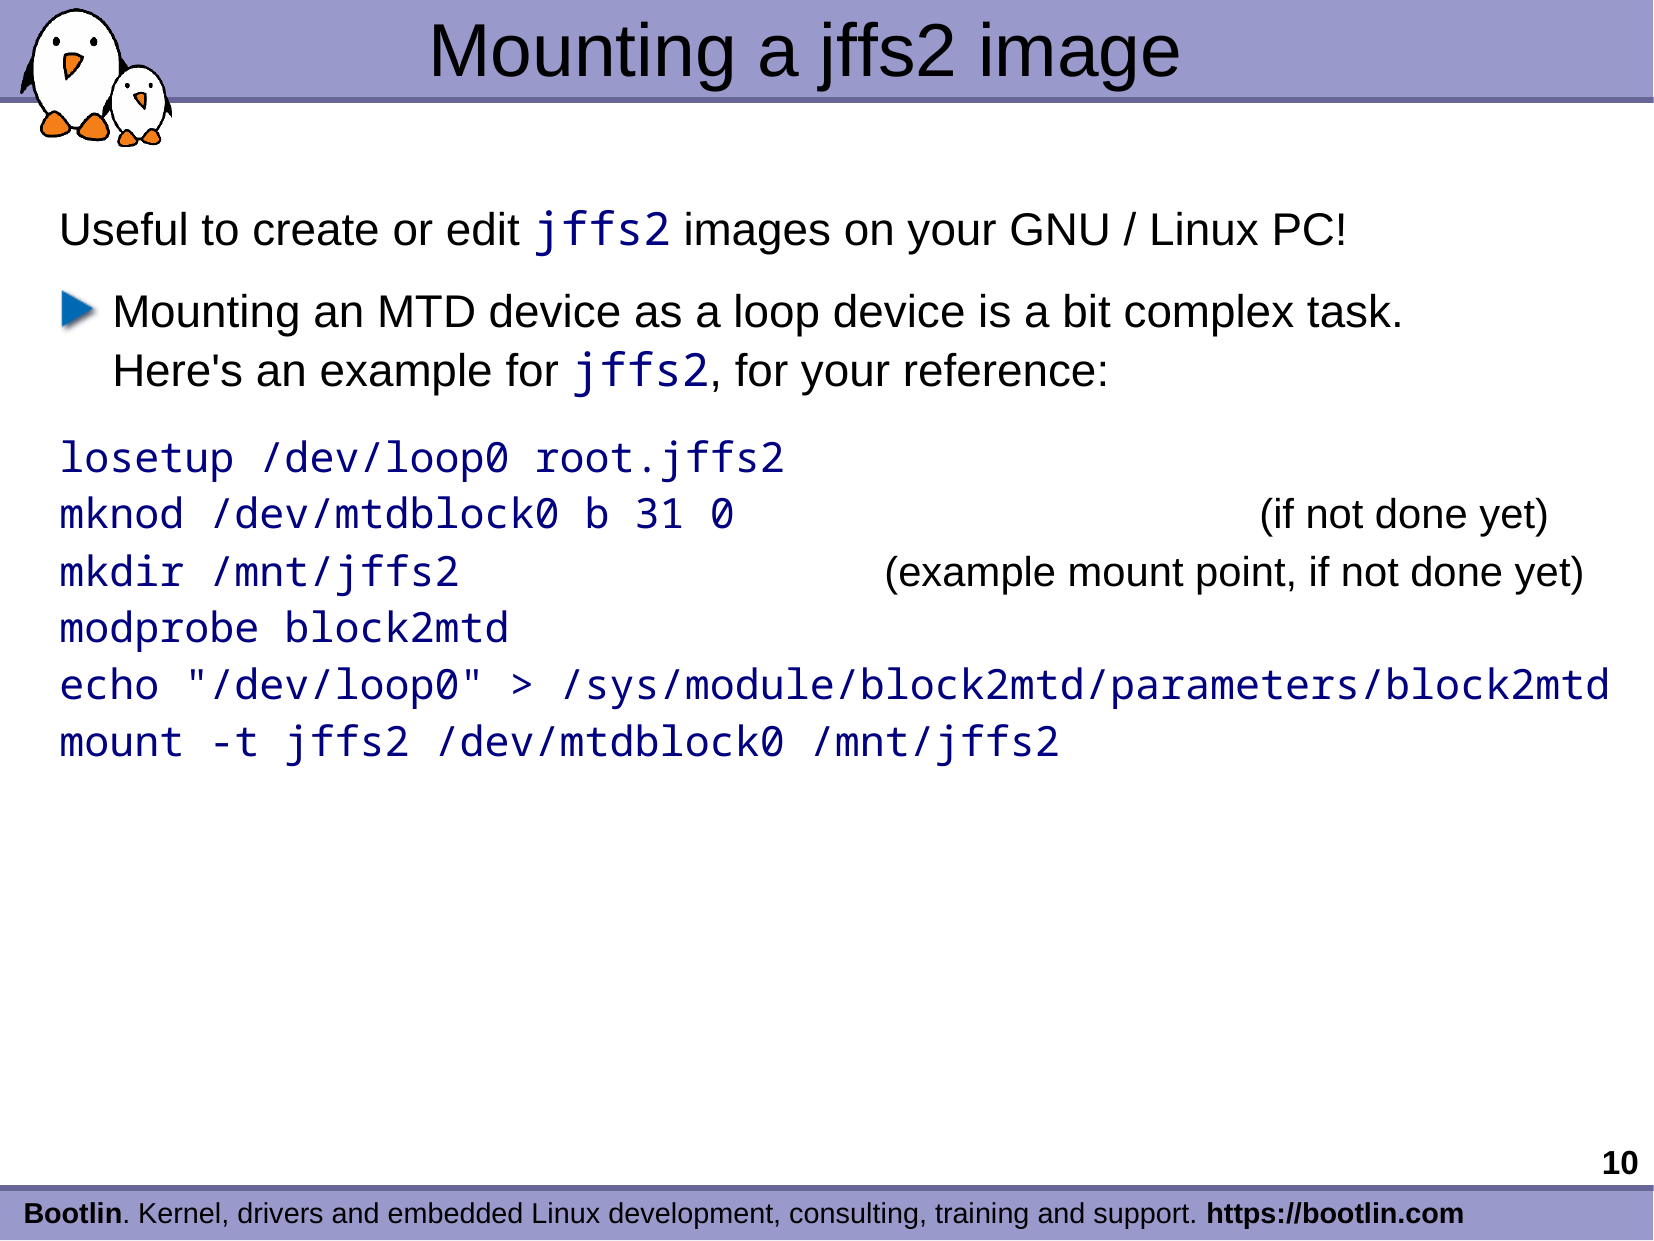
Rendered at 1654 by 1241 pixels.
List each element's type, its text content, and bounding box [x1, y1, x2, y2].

picture [20, 8, 172, 147]
title Mounting a jffs2 image [60, 0, 1551, 101]
list Useful to create or edit jffs2 images on your GNU / Linux PC! Mounting an MTD device as a loop device is a bit complex task. Here's an example for jffs2, for your reference: losetup /dev/loop0 root.jffs2 mknod /dev/mtdblock0 b 31 0 (if not done yet) mkdir /mnt/jffs2 (example mount point, if not done yet) modprobe block2mtd echo "/dev/loop0" > /sys/module/block2mtd/parameters/block2mtd mount -t jffs2 /dev/mtdblock0 /mnt/jffs2 [41, 196, 1639, 1061]
